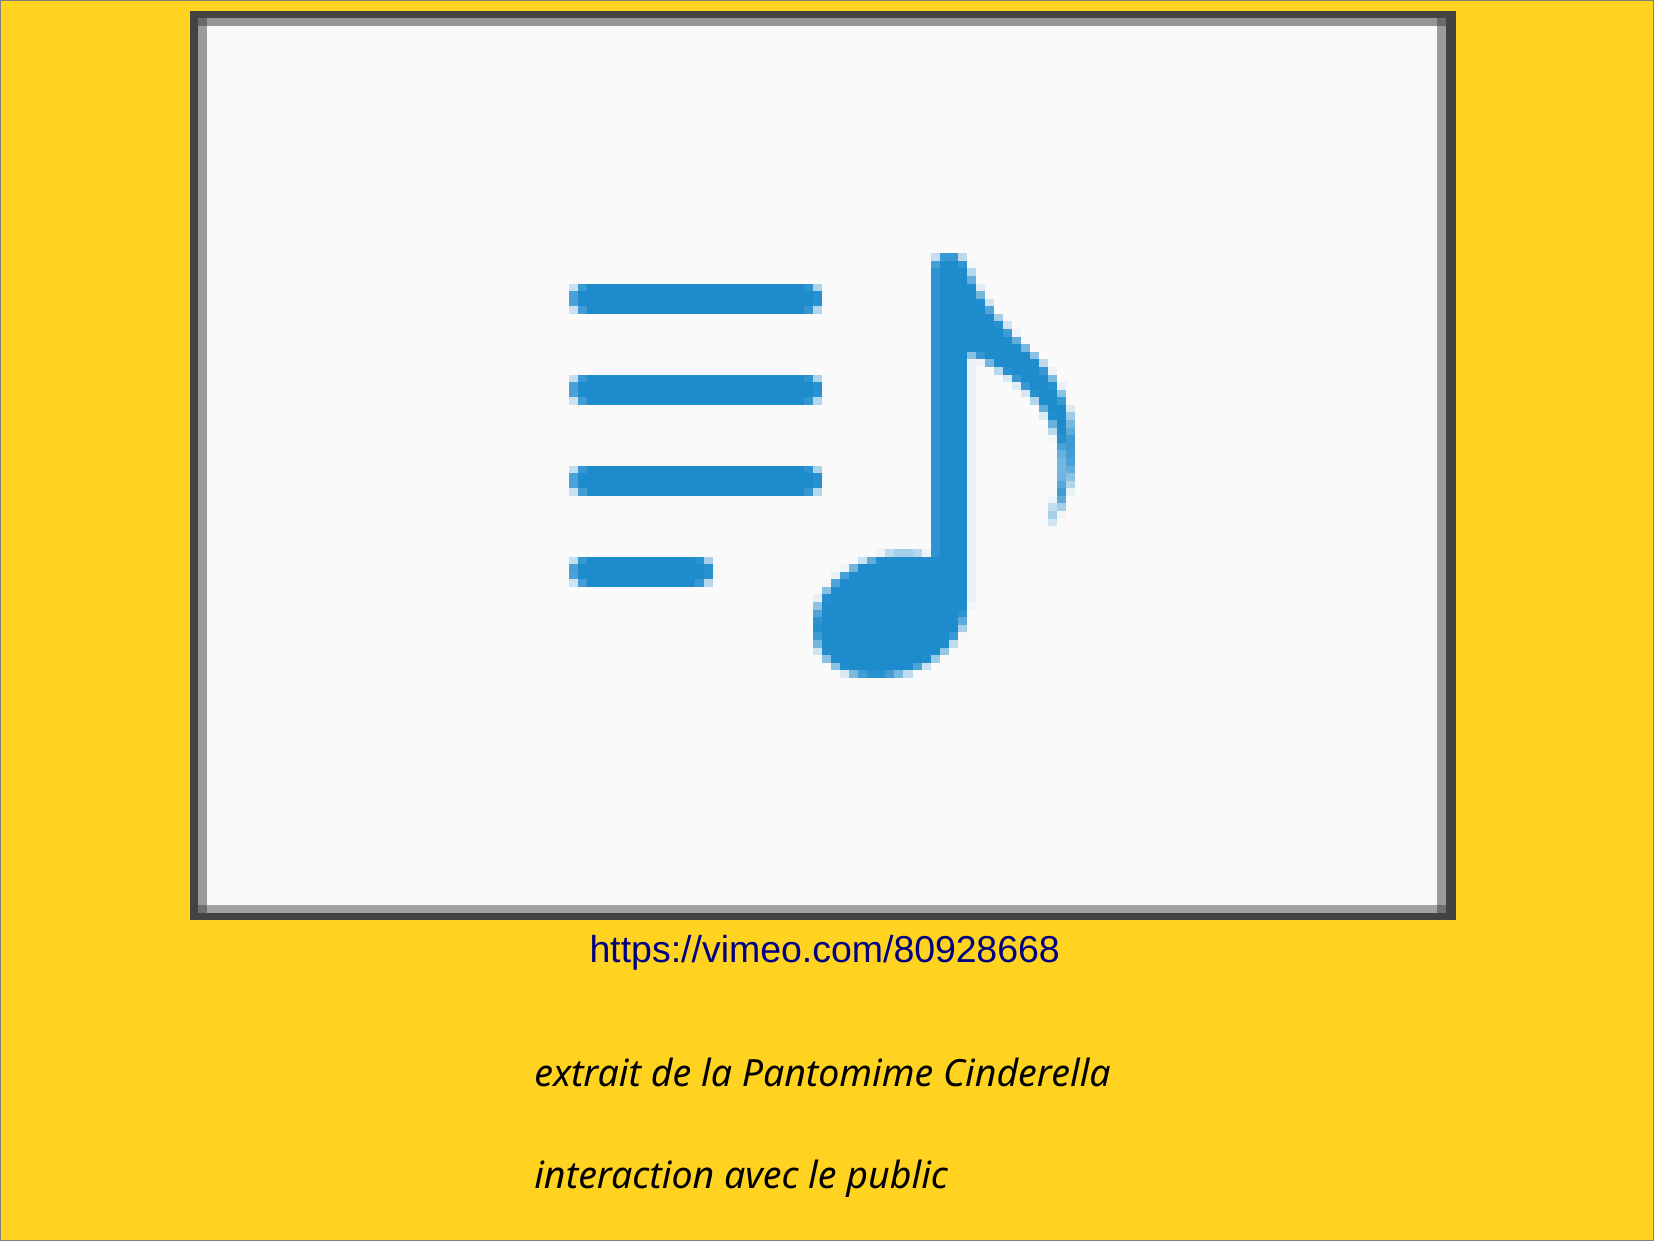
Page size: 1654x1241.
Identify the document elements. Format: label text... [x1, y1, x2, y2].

text_box https://vimeo.com/80928668 [574, 922, 1075, 979]
text_box [0, 0, 1654, 1241]
text_box extrait de la Pantomime Cinderella interaction avec le public [519, 1039, 1158, 1212]
